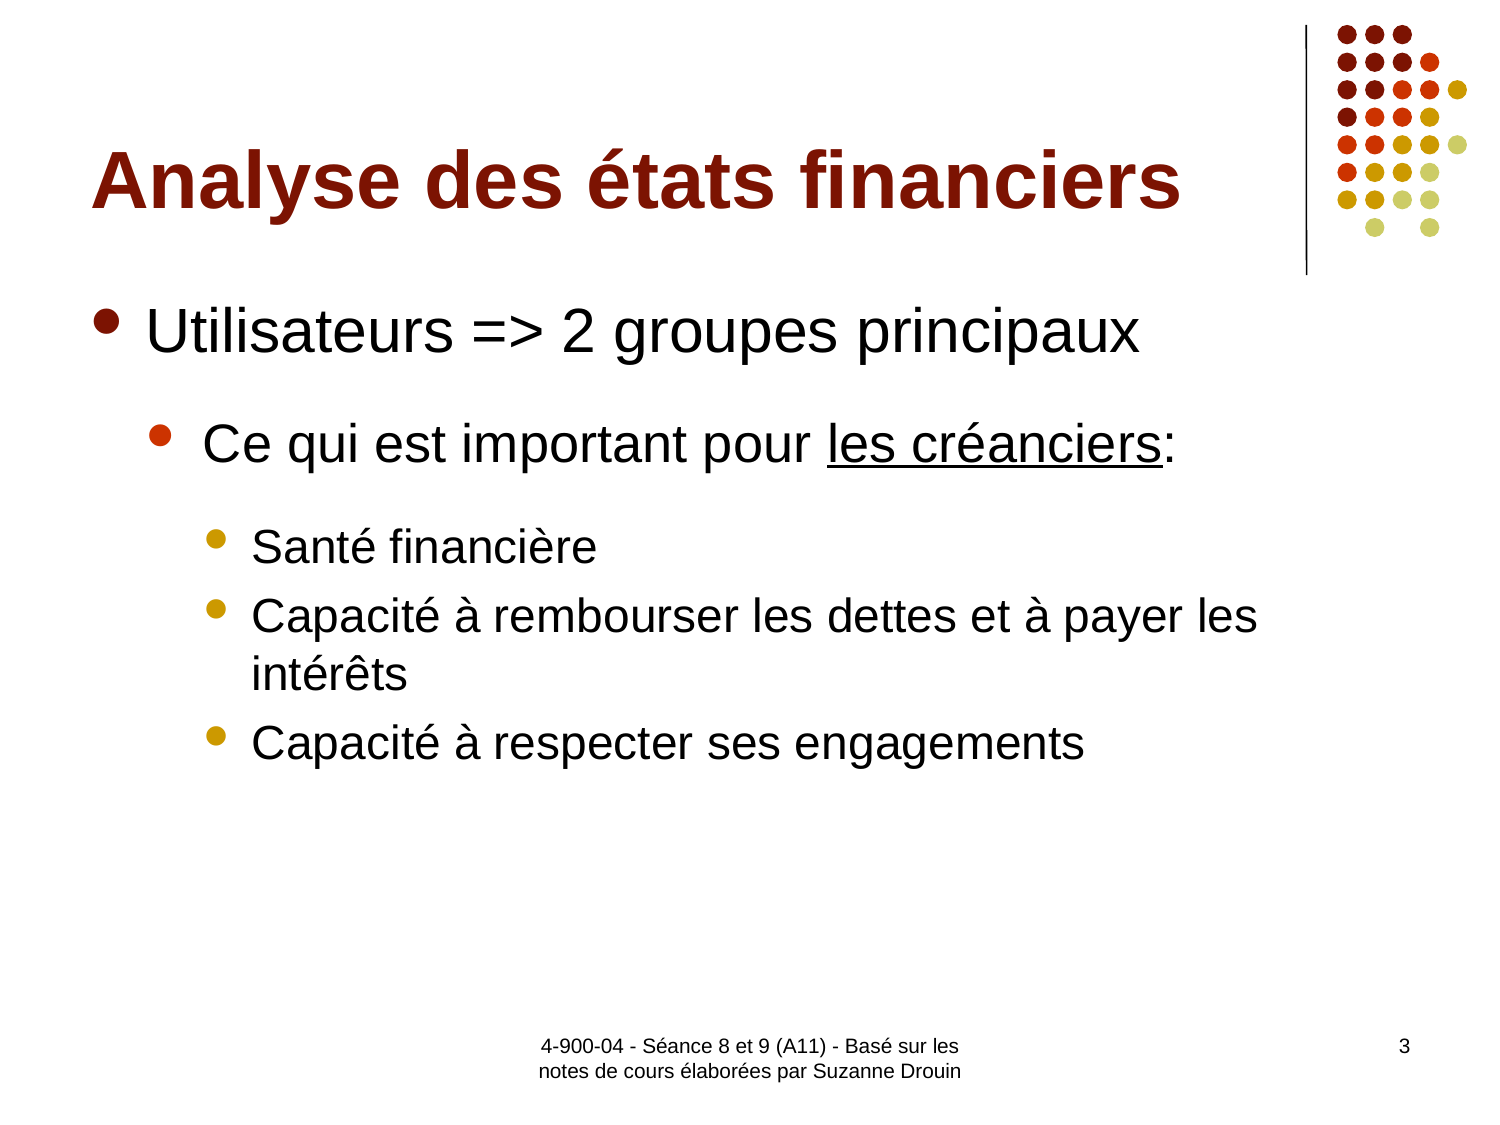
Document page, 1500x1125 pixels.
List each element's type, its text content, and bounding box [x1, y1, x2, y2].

text_box Analyse des états financiers [74, 20, 1313, 233]
text_box <numéro> [1074, 1025, 1426, 1101]
text_box Utilisateurs => 2 groupes principaux Ce qui est important pour les créanciers: Santé financière Capacité à rembourser les dettes et à payer les intérêts Capacité à respecter ses engagements [75, 282, 1426, 1006]
text_box 4-900-04 - Séance 8 et 9 (A11) - Basé sur les notes de cours élaborées par Suzanne Drouin [512, 1025, 988, 1101]
